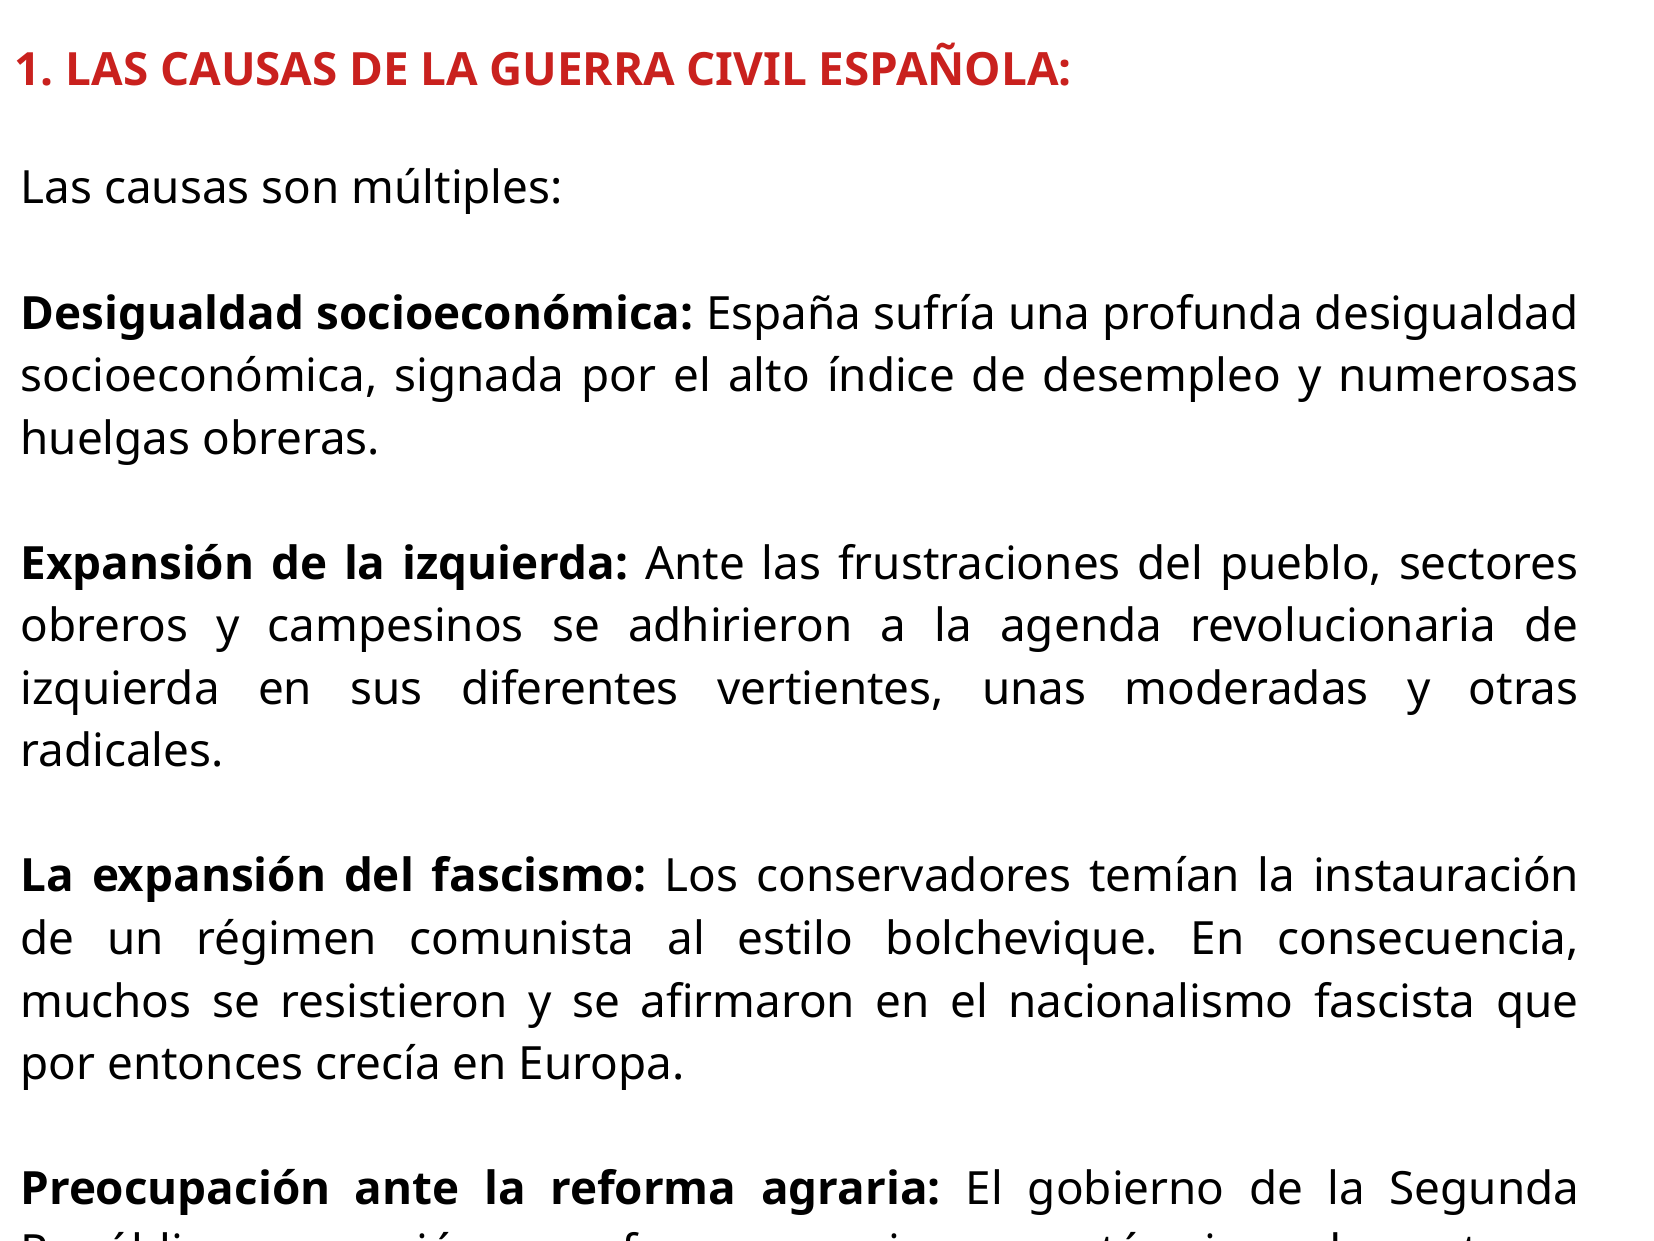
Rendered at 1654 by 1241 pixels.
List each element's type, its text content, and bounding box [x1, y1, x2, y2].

text_box Las causas son múltiples: Desigualdad socioeconómica: España sufría una profunda desigualdad socioeconómica, signada por el alto índice de desempleo y numerosas huelgas obreras. Expansión de la izquierda: Ante las frustraciones del pueblo, sectores obreros y campesinos se adhirieron a la agenda revolucionaria de izquierda en sus diferentes vertientes, unas moderadas y otras radicales. La expansión del fascismo: Los conservadores temían la instauración de un régimen comunista al estilo bolchevique. En consecuencia, muchos se resistieron y se afirmaron en el nacionalismo fascista que por entonces crecía en Europa. Preocupación ante la reforma agraria: El gobierno de la Segunda República promovió una reforma agraria, cuyos términos despertaron los temores de los sectores afectados y dejó insatisfechos a sus beneficiarios. [5, 147, 1595, 1090]
text_box 1. las Causas de la Guerra Civil española: [0, 29, 1241, 96]
